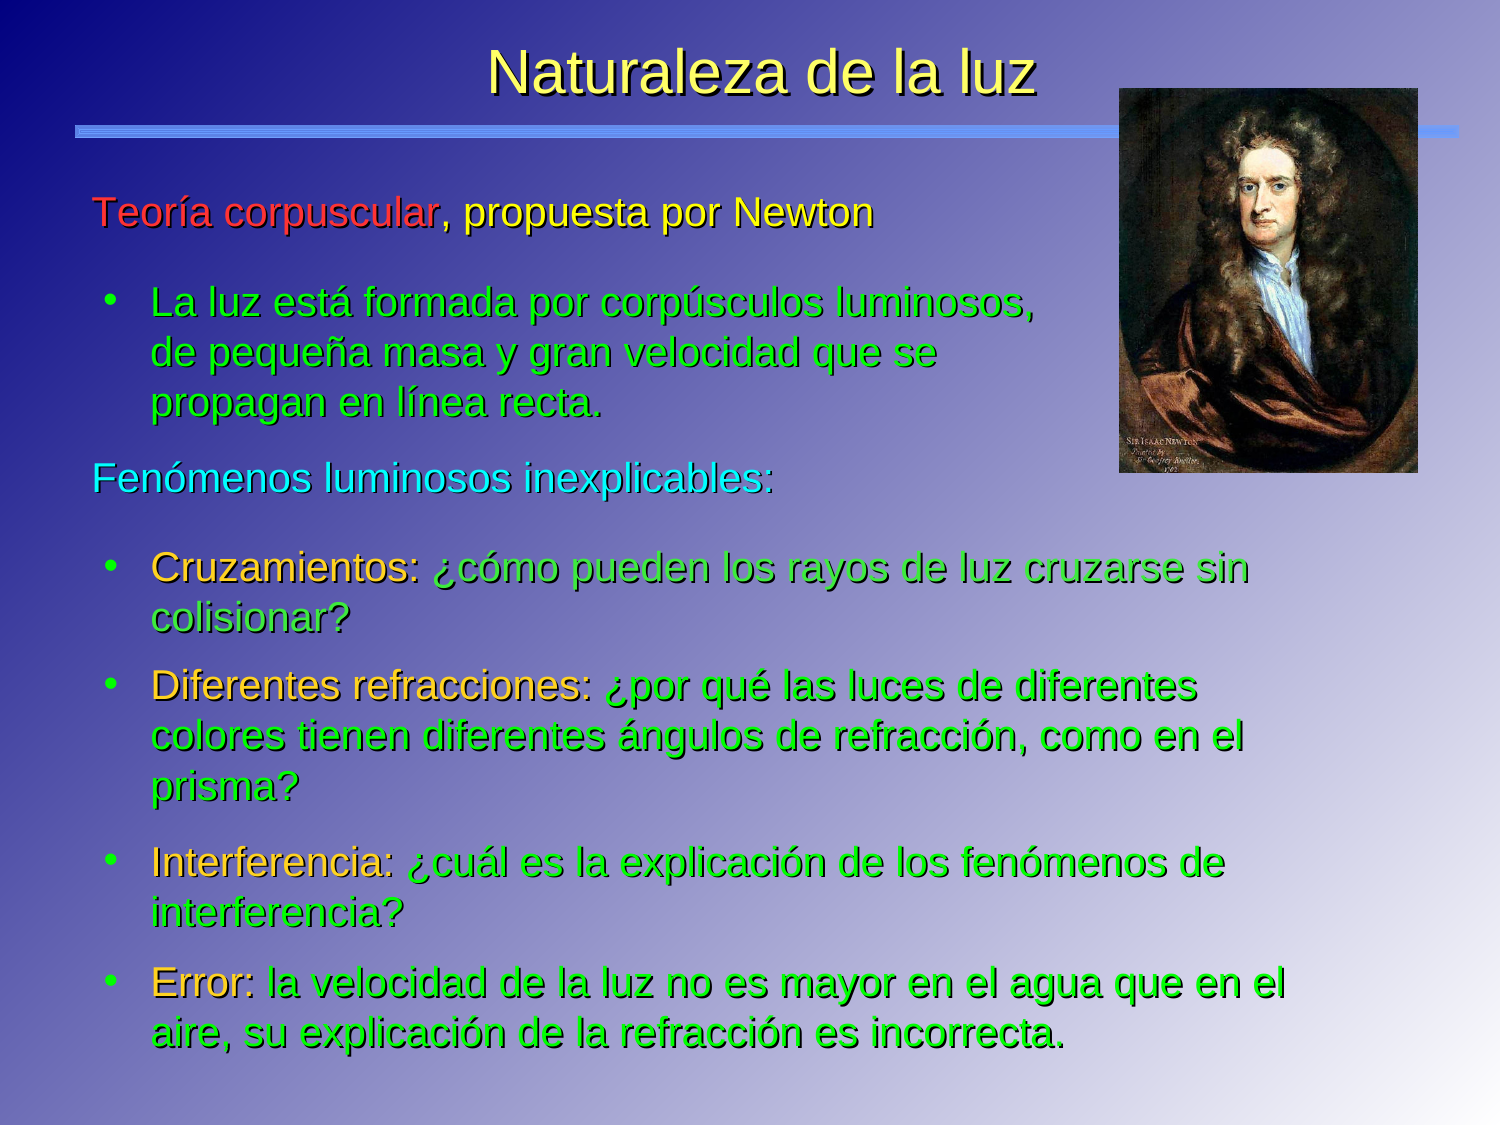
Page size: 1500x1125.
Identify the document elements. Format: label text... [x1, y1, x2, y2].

text_box [1418, 125, 1460, 138]
text_box Fenómenos luminosos inexplicables: [29, 442, 1064, 531]
picture [1119, 88, 1418, 473]
text_box [75, 125, 1119, 138]
text_box Naturaleza de la luz [50, 23, 1476, 114]
text_box La luz está formada por corpúsculos luminosos, de pequeña masa y gran velocidad que se propagan en línea recta. [88, 266, 1093, 384]
text_box Teoría corpuscular, propuesta por Newton [29, 177, 1064, 265]
text_box Diferentes refracciones: ¿por qué las luces de diferentes colores tienen diferentes ángulos de refracción, como en el prisma? [88, 650, 1359, 739]
text_box Cruzamientos: ¿cómo pueden los rayos de luz cruzarse sin colisionar? [88, 532, 1359, 621]
text_box Interferencia: ¿cuál es la explicación de los fenómenos de interferencia? Error: la velocidad de la luz no es mayor en el agua que en el aire, su explicación de la refracción es incorrecta. [88, 826, 1359, 915]
